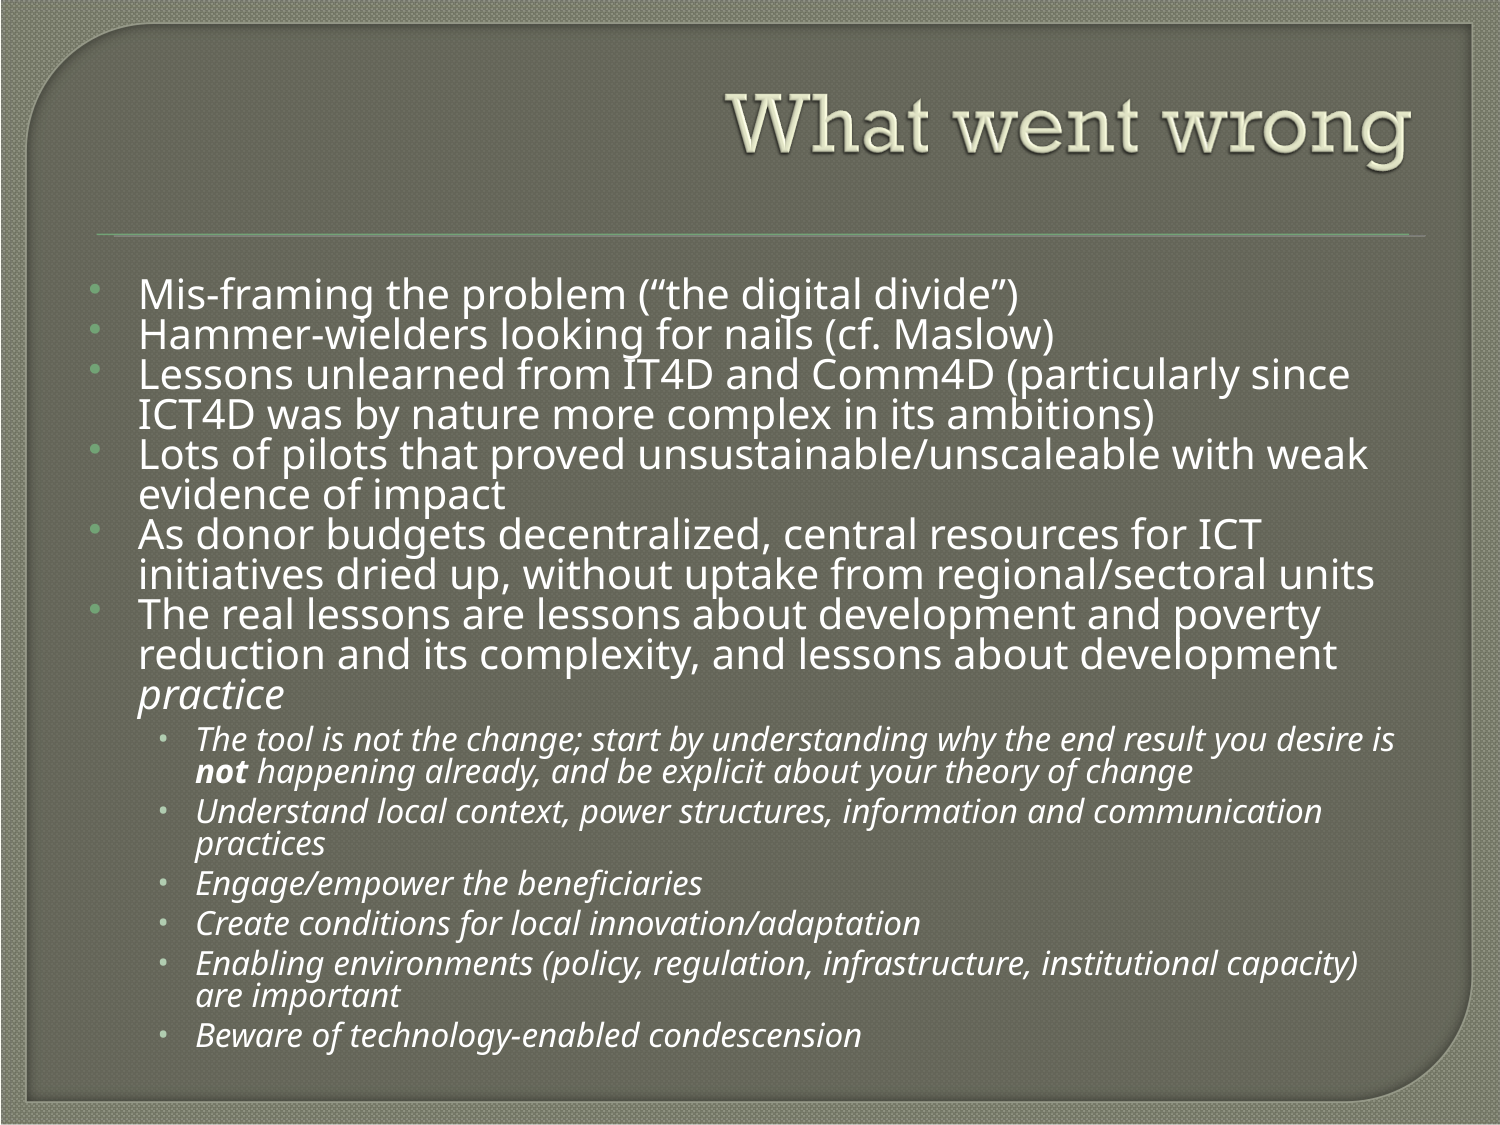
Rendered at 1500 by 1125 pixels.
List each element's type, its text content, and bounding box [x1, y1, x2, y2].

list Mis-framing the problem (“the digital divide”) Hammer-wielders looking for nails (cf. Maslow) Lessons unlearned from IT4D and Comm4D (particularly since ICT4D was by nature more complex in its ambitions) Lots of pilots that proved unsustainable/unscaleable with weak evidence of impact As donor budgets decentralized, central resources for ICT initiatives dried up, without uptake from regional/sectoral units The real lessons are lessons about development and poverty reduction and its complexity, and lessons about development practice The tool is not the change; start by understanding why the end result you desire is not happening already, and be explicit about your theory of change Understand local context, power structures, information and communication practices Engage/empower the beneficiaries Create conditions for local innovation/adaptation Enabling environments (policy, regulation, infrastructure, institutional capacity) are important Beware of technology-enabled condescension [75, 270, 1426, 1125]
picture [0, 0, 1500, 1125]
text_box [73, 40, 1427, 179]
